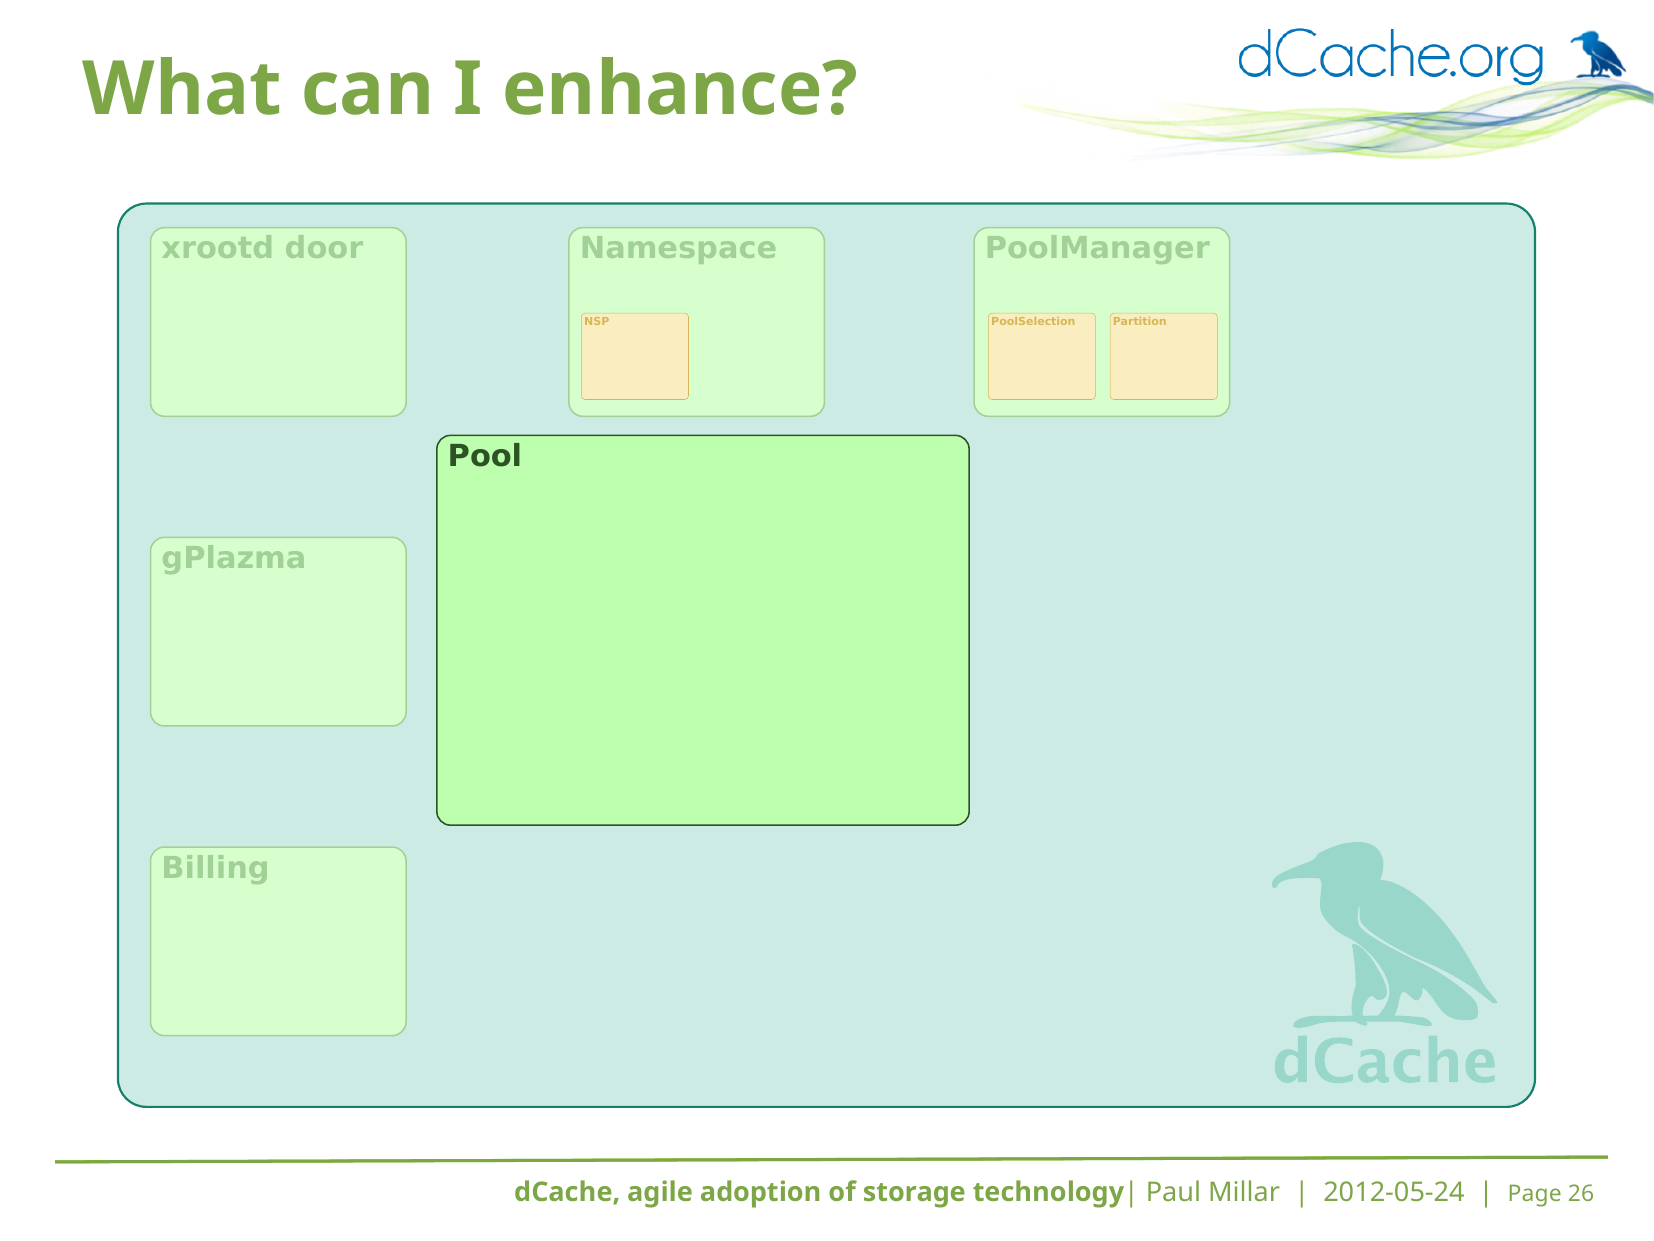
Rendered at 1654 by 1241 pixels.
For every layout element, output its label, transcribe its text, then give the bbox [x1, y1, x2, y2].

picture [956, 16, 1654, 169]
title What can I enhance? [82, 37, 1605, 134]
picture [115, 201, 1538, 1110]
